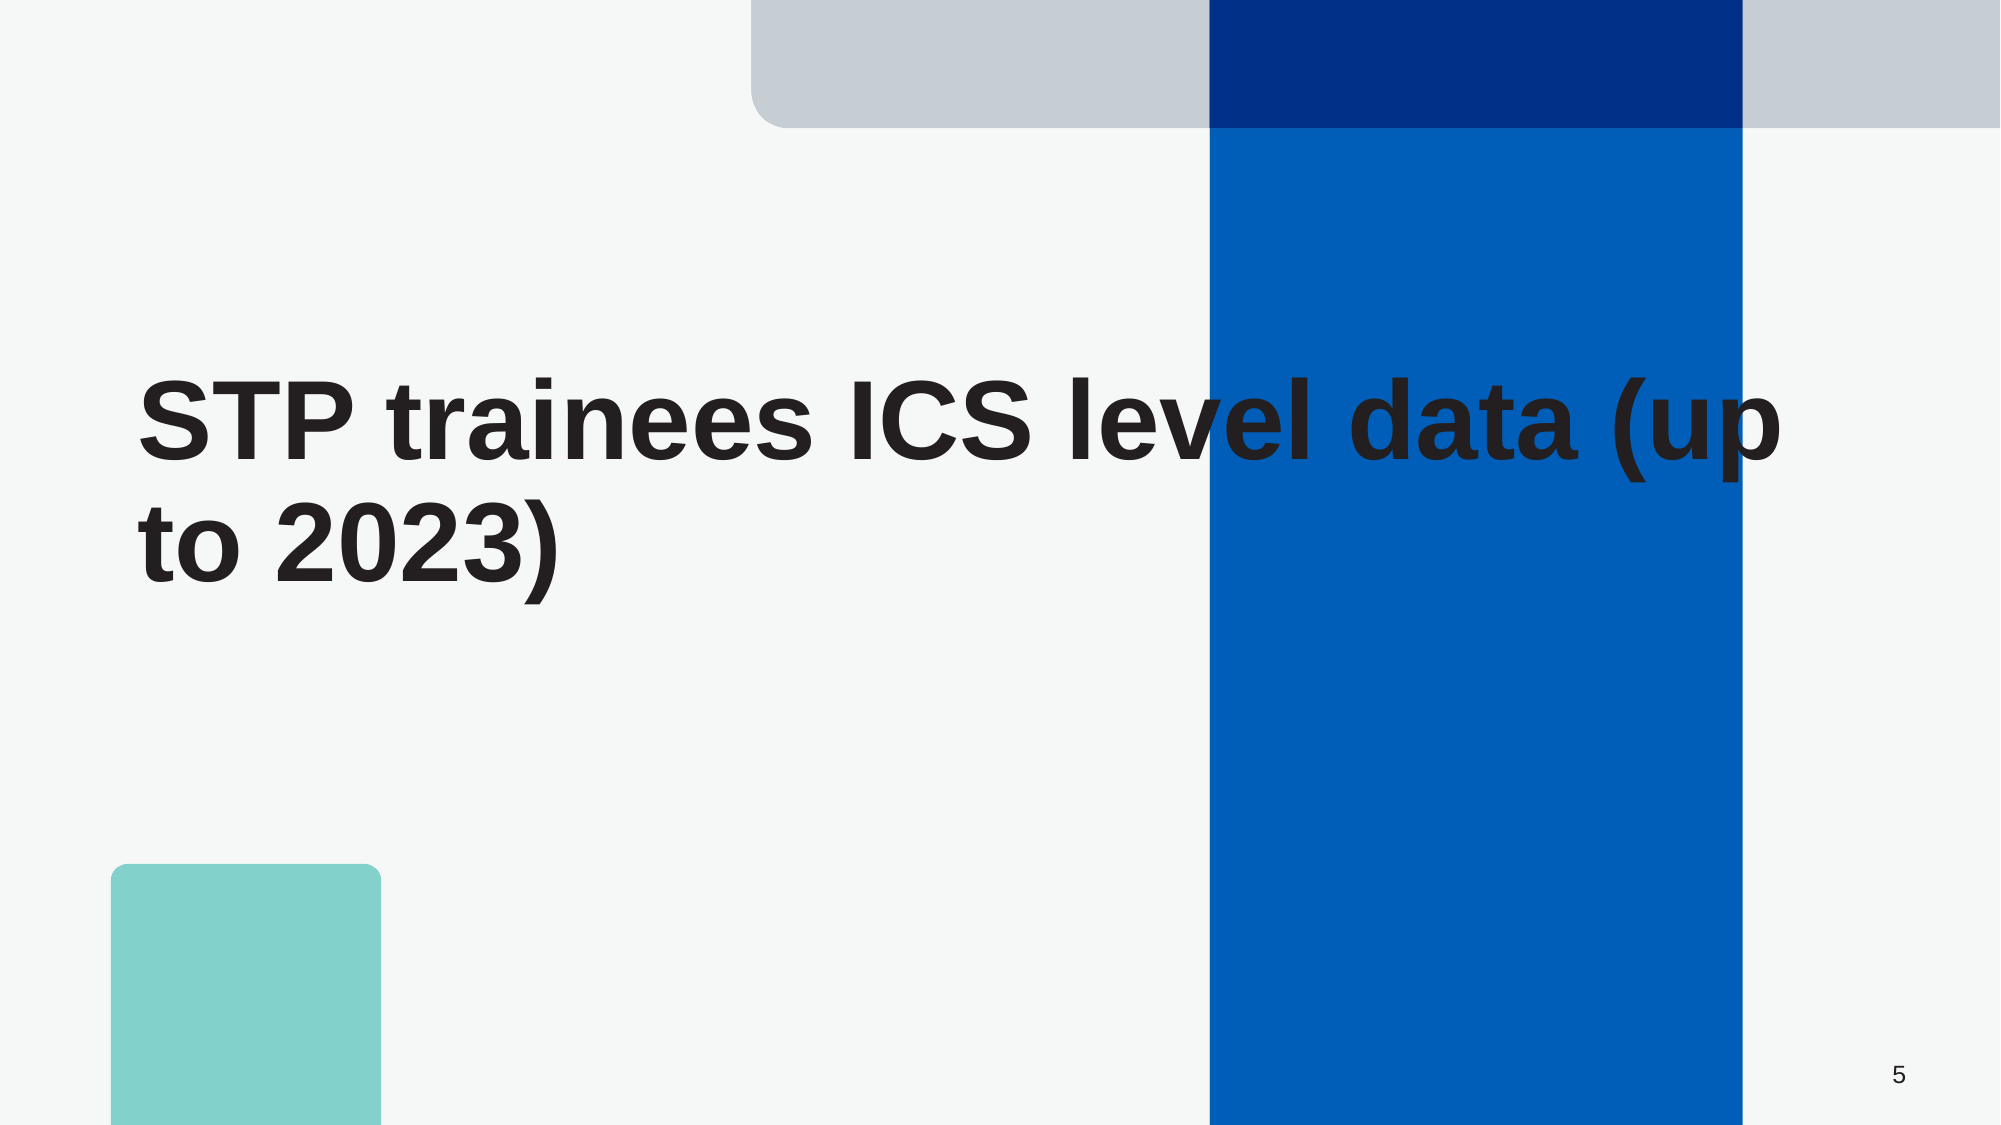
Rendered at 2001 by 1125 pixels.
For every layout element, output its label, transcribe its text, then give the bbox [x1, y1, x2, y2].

title STP trainees ICS level data (up to 2023) [122, 355, 1000, 573]
